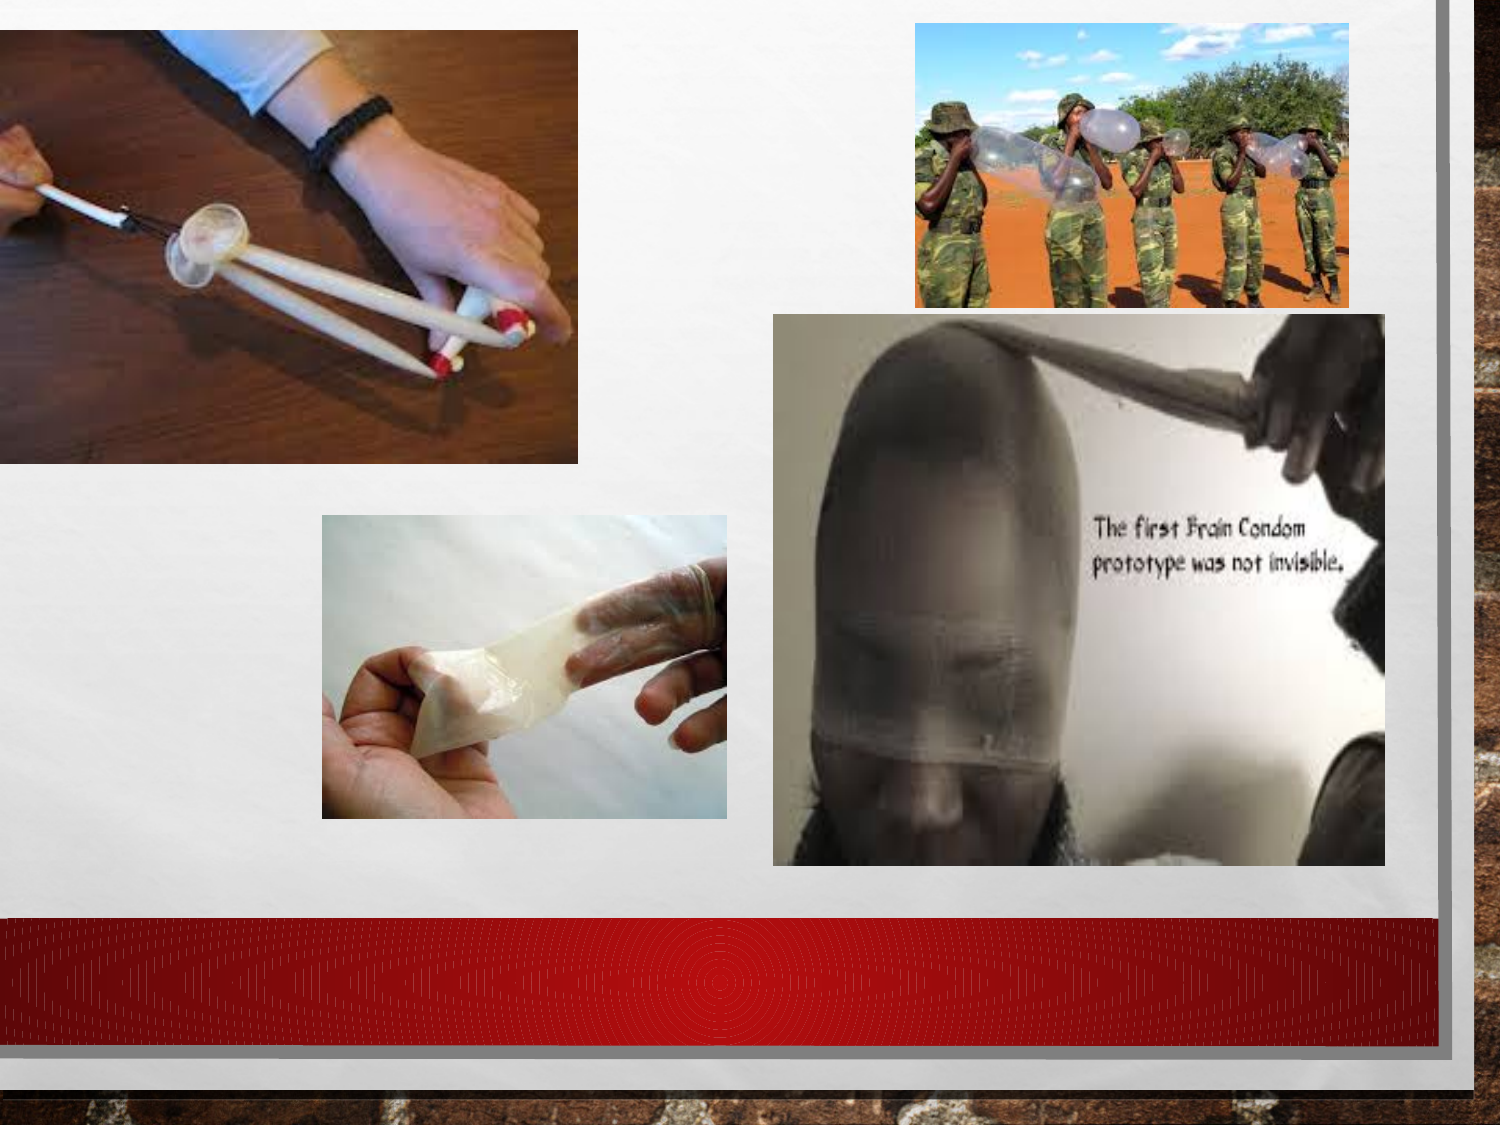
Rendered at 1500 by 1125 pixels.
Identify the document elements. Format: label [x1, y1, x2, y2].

picture [0, 30, 578, 464]
picture [773, 314, 1385, 866]
picture [915, 23, 1349, 308]
picture [322, 515, 727, 819]
